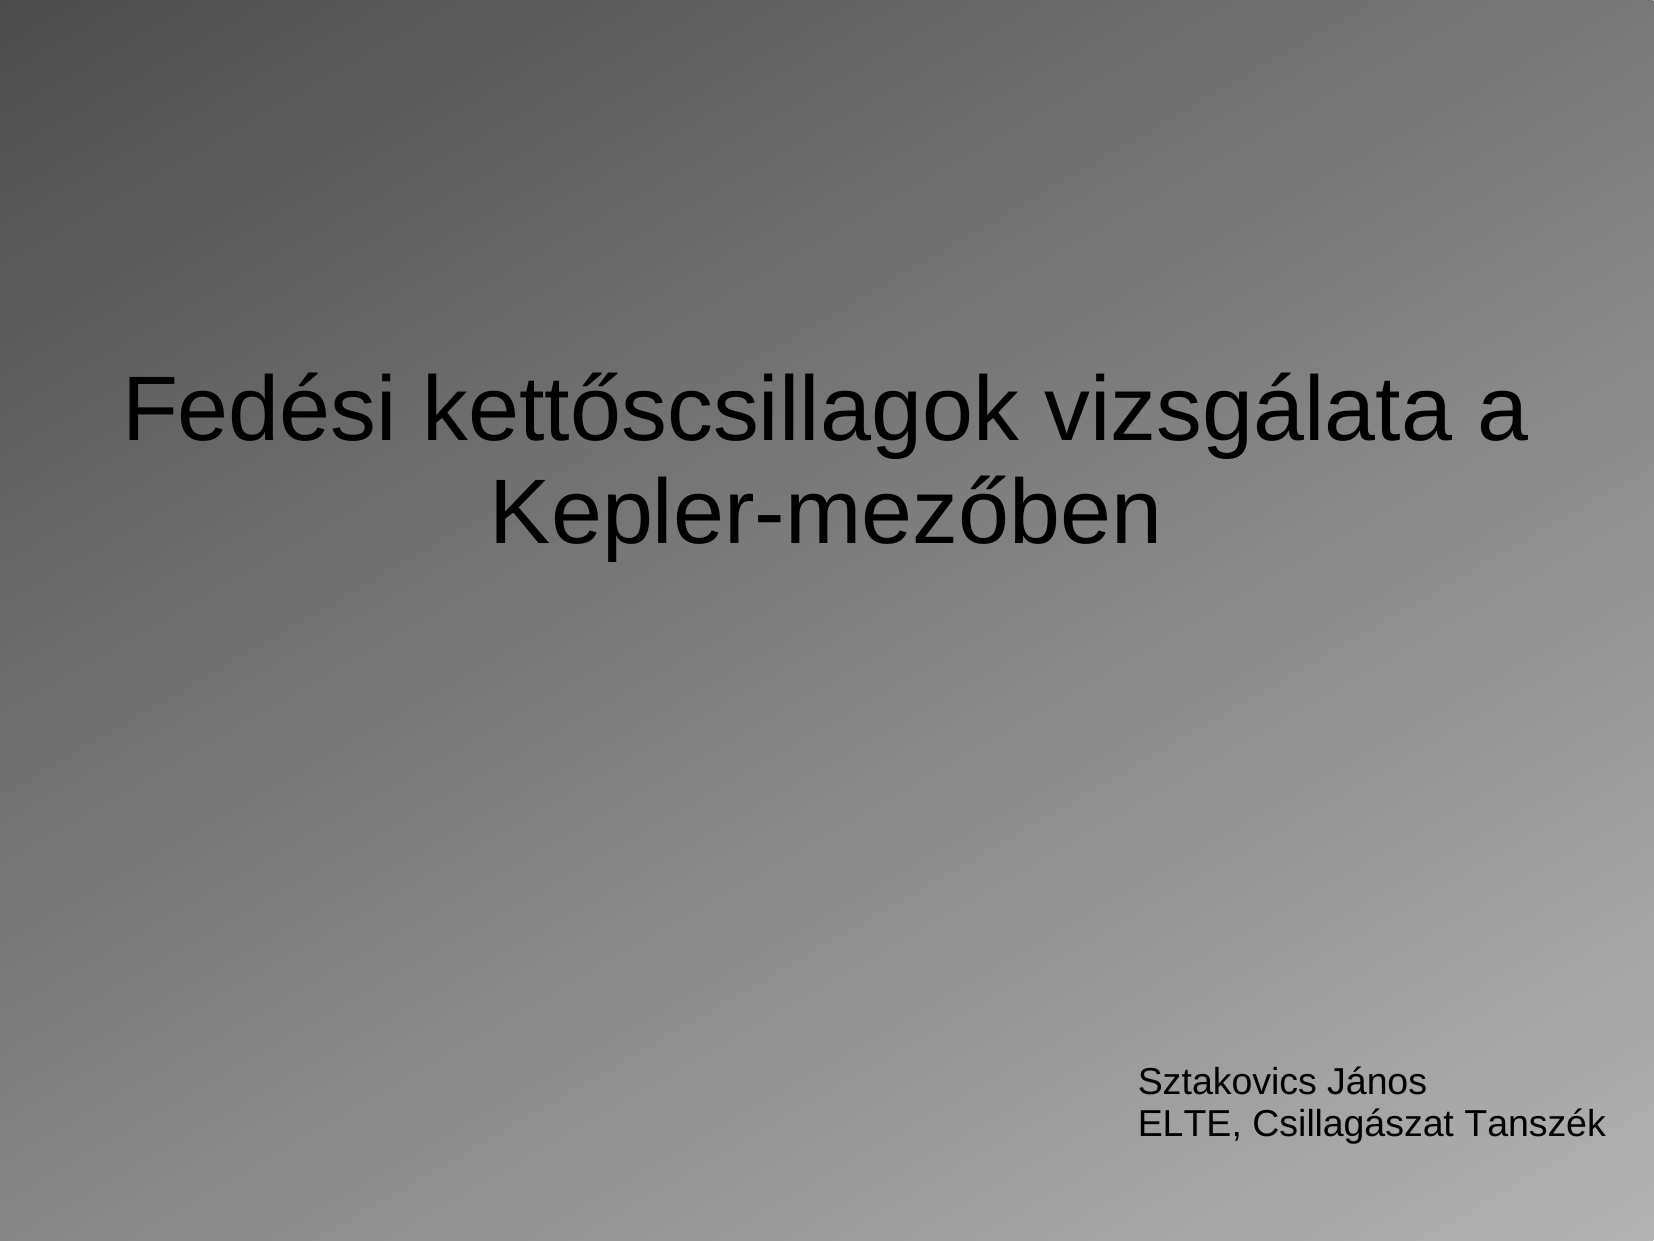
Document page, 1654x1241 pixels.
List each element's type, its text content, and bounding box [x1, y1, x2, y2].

title Fedési kettőscsillagok vizsgálata a Kepler-mezőben [82, 354, 1571, 562]
text_box Sztakovics János ELTE, Csillagászat Tanszék [1123, 1051, 1614, 1150]
